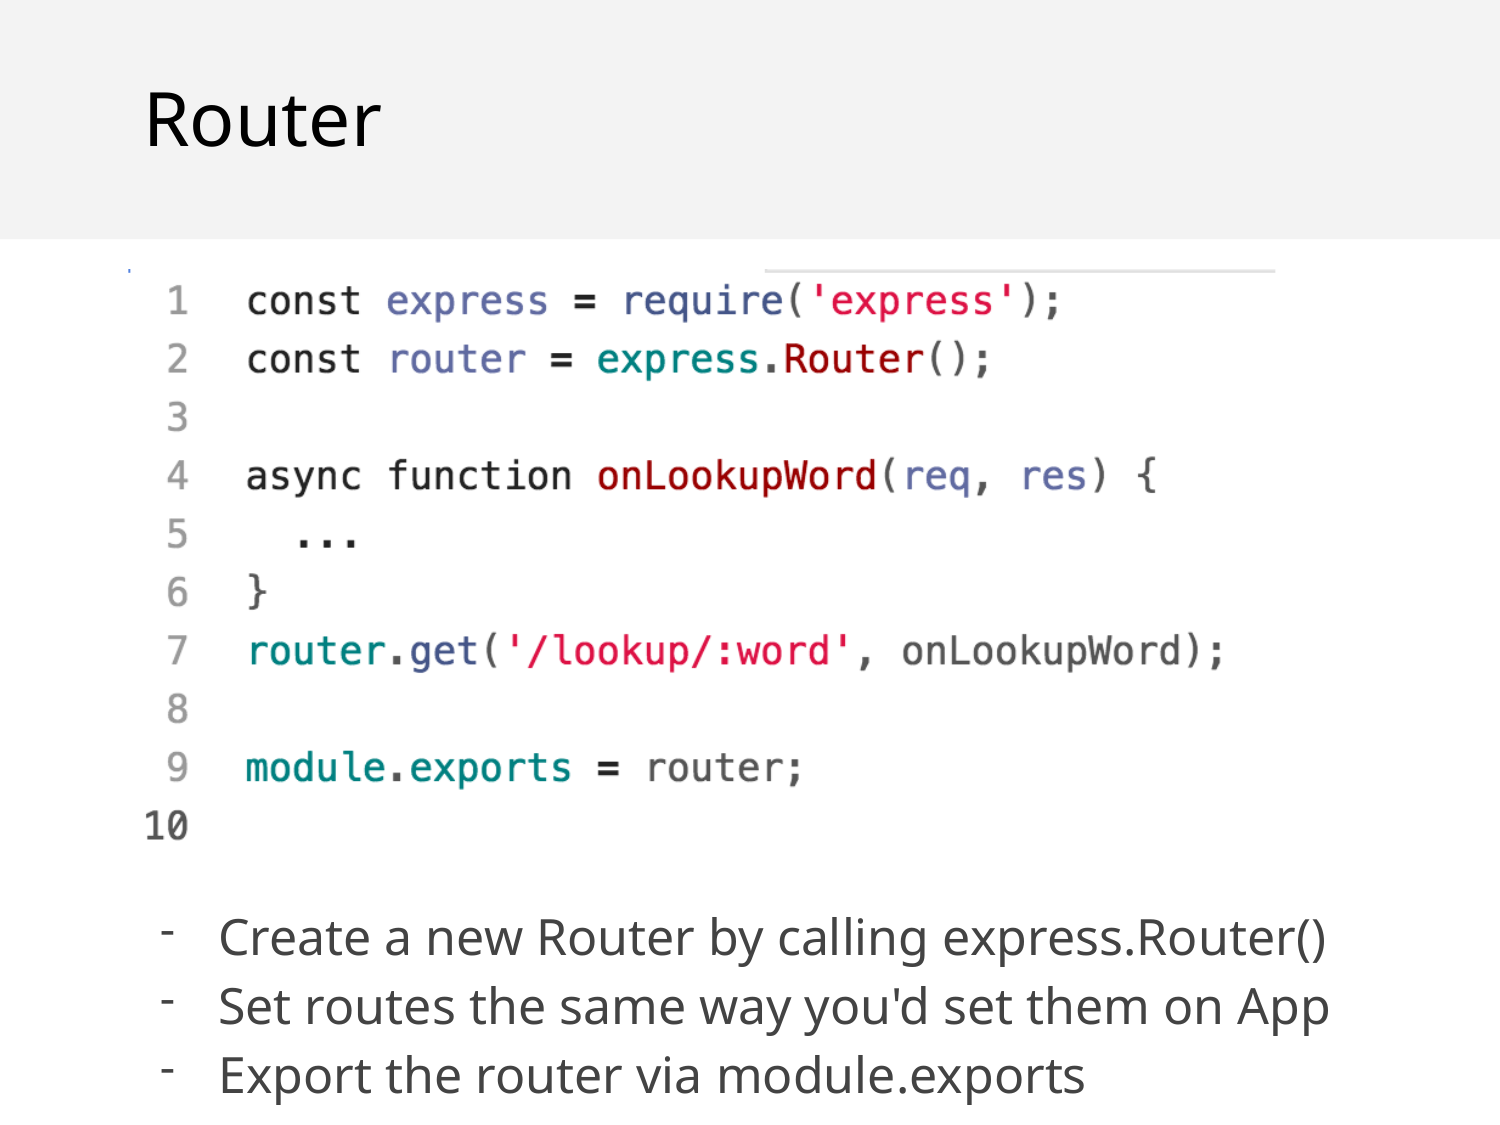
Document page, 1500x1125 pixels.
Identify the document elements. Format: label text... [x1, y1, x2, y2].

title Router [128, 56, 1372, 183]
picture [128, 269, 1276, 856]
list Create a new Router by calling express.Router() Set routes the same way you'd set them on App Export the router via module.exports [128, 881, 1372, 1051]
